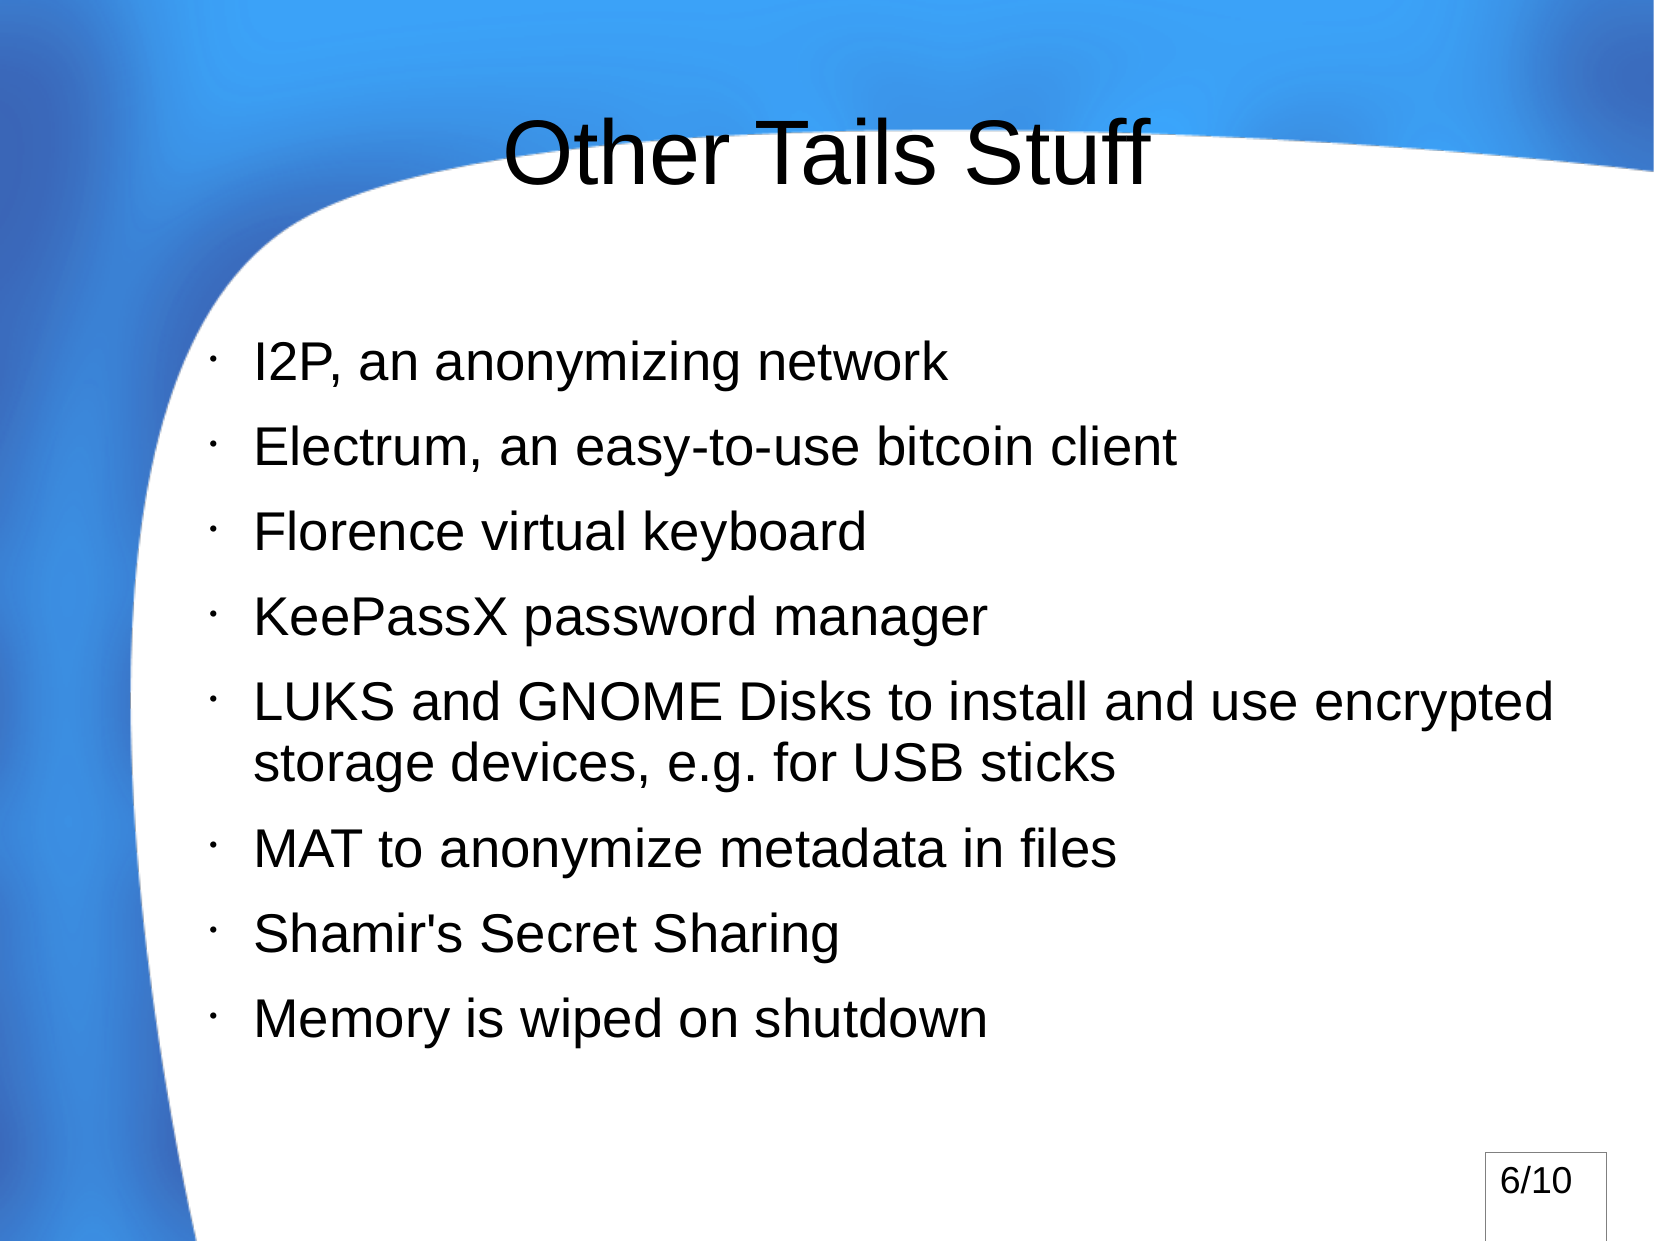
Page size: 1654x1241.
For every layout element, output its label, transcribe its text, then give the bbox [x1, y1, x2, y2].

list I2P, an anonymizing network Electrum, an easy-to-use bitcoin client Florence virtual keyboard KeePassX password manager LUKS and GNOME Disks to install and use encrypted storage devices, e.g. for USB sticks MAT to anonymize metadata in files Shamir's Secret Sharing Memory is wiped on shutdown [194, 330, 1651, 1051]
picture [0, 0, 1654, 1241]
title Other Tails Stuff [82, 49, 1571, 257]
text_box <number>/10 [1485, 1152, 1607, 1241]
